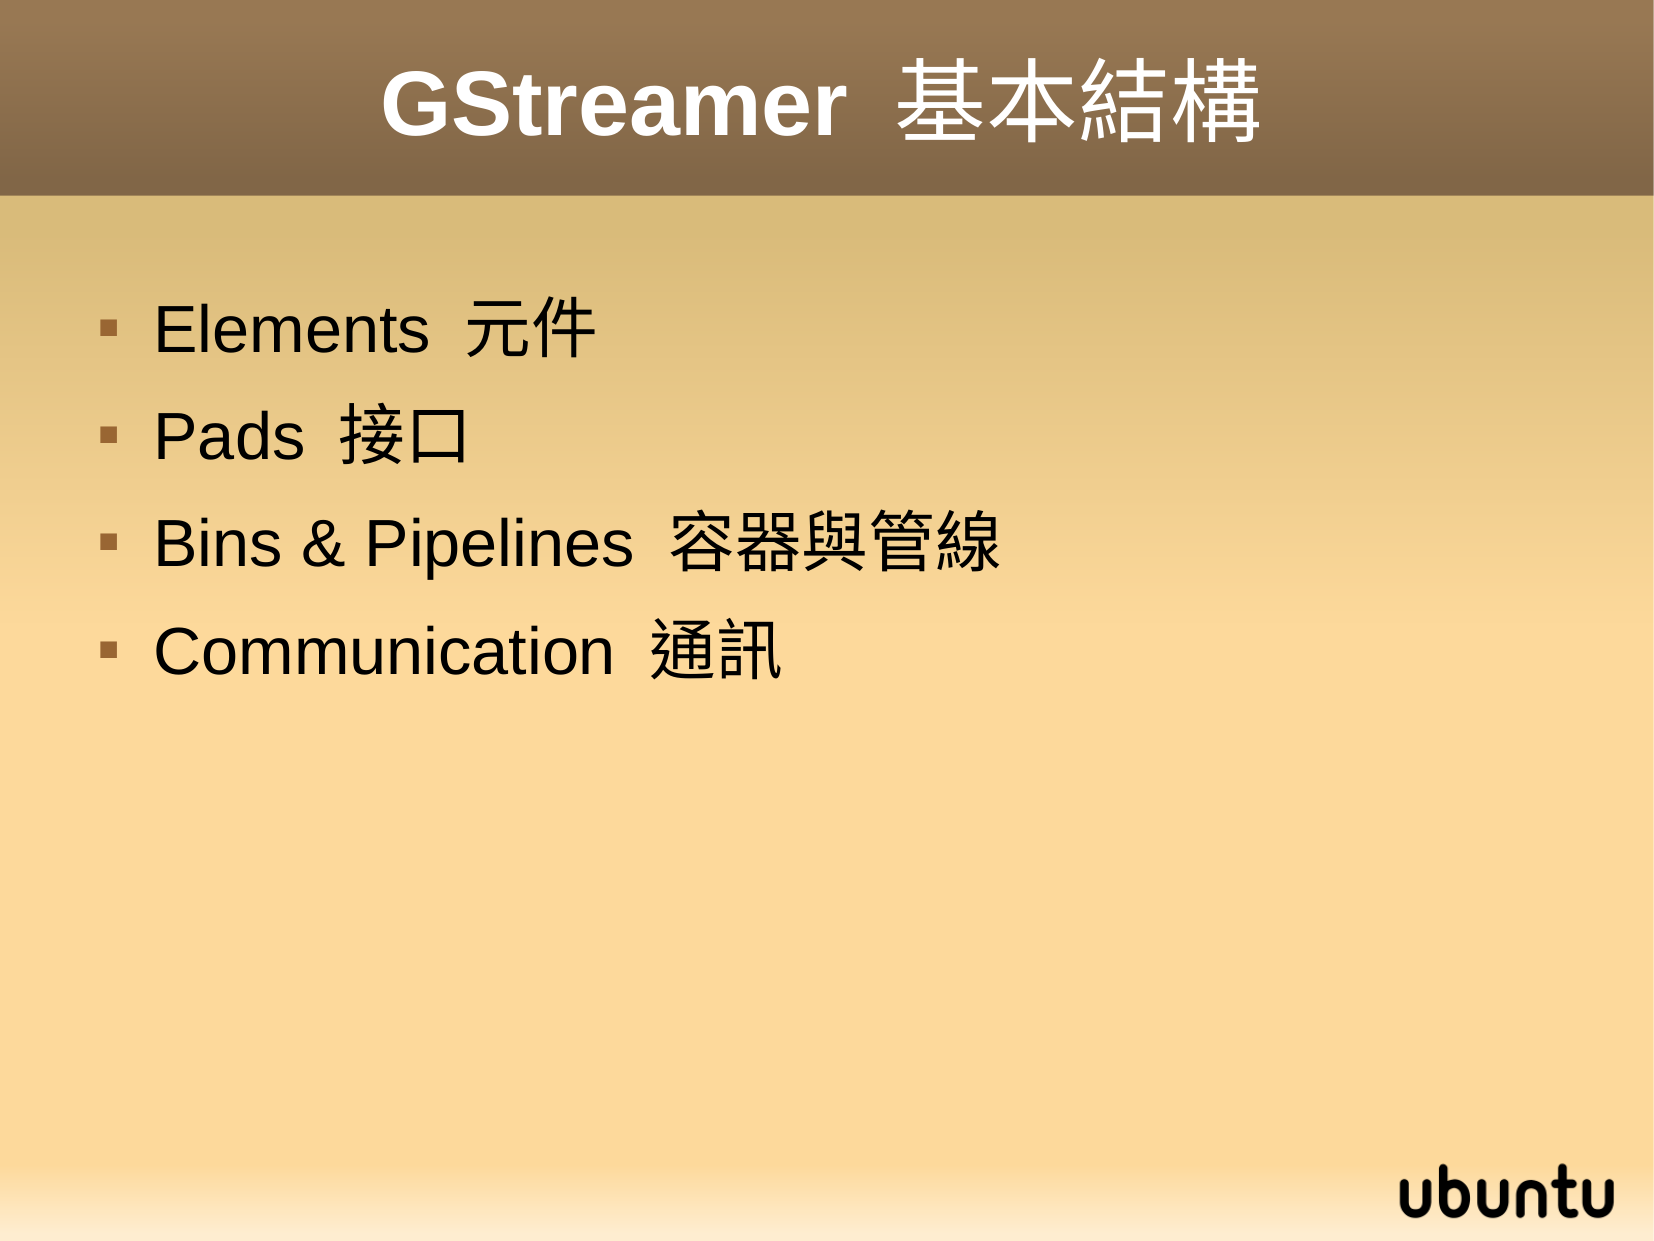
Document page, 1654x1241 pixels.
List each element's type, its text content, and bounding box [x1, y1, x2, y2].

title GStreamer 基本結構 [76, 0, 1565, 208]
picture [0, 0, 1654, 1241]
list Elements 元件 Pads 接口 Bins & Pipelines 容器與管線 Communication 通訊 [82, 290, 1571, 1109]
